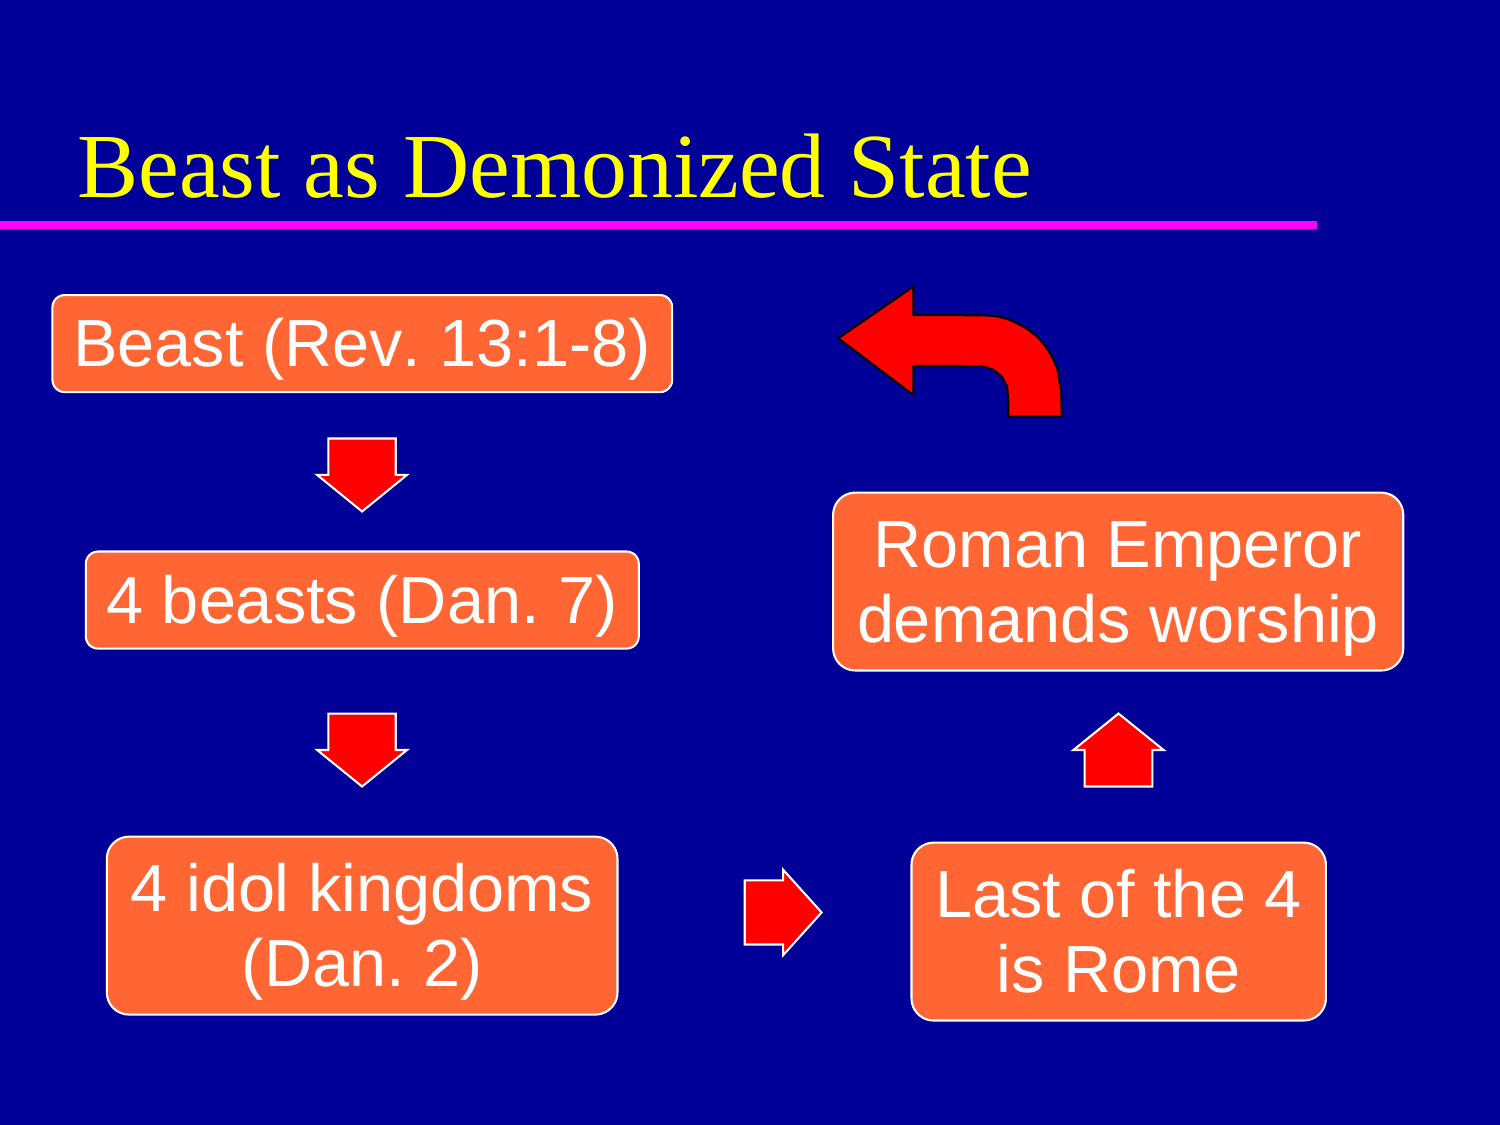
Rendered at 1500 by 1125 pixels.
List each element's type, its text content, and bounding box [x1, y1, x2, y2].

text_box [317, 713, 408, 787]
text_box Last of the 4 is Rome [911, 842, 1326, 1021]
text_box [1073, 713, 1164, 787]
text_box [838, 286, 1062, 417]
text_box [317, 438, 408, 512]
text_box Beast (Rev. 13:1-8) [52, 295, 673, 393]
text_box [744, 869, 822, 956]
text_box Roman Emperor demands worship [833, 492, 1404, 671]
text_box 4 idol kingdoms (Dan. 2) [106, 836, 618, 1015]
text_box 4 beasts (Dan. 7) [85, 551, 639, 649]
title Beast as Demonized State [62, 43, 1338, 225]
